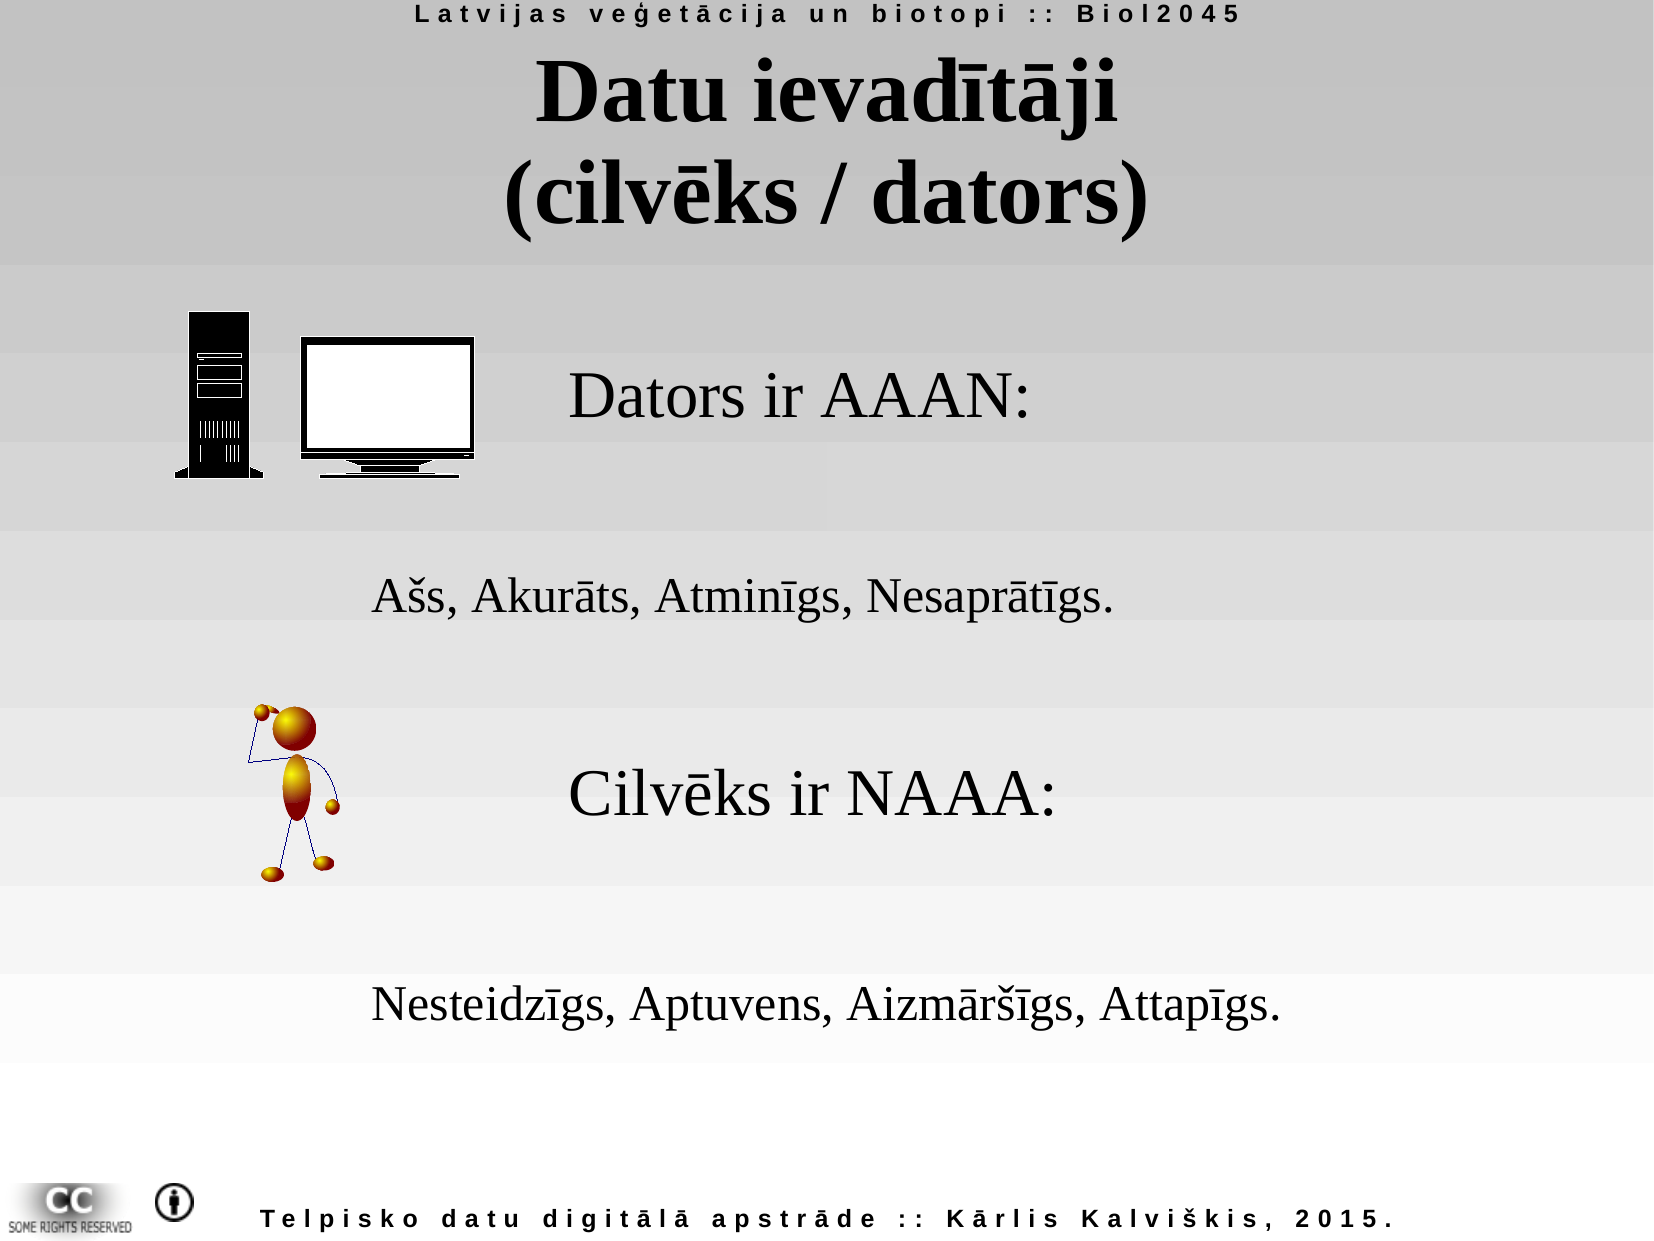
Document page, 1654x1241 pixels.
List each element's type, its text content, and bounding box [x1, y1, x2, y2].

picture [0, 0, 1654, 1241]
text_box [325, 799, 341, 815]
text_box [254, 704, 317, 751]
text_box [313, 856, 335, 871]
text_box [261, 867, 284, 882]
text_box Ašs, Akurāts, Atminīgs, Nesaprātīgs. [371, 568, 1115, 624]
text_box [300, 336, 475, 479]
text_box [282, 754, 311, 821]
text_box Nesteidzīgs, Aptuvens, Aizmāršīgs, Attapīgs. [371, 975, 1282, 1031]
text_box Dators ir AAAN: [568, 357, 1165, 433]
text_box Cilvēks ir NAAA: [568, 756, 1131, 831]
title Datu ievadītāji (cilvēks / dators) [59, 37, 1596, 246]
text_box [174, 311, 264, 479]
